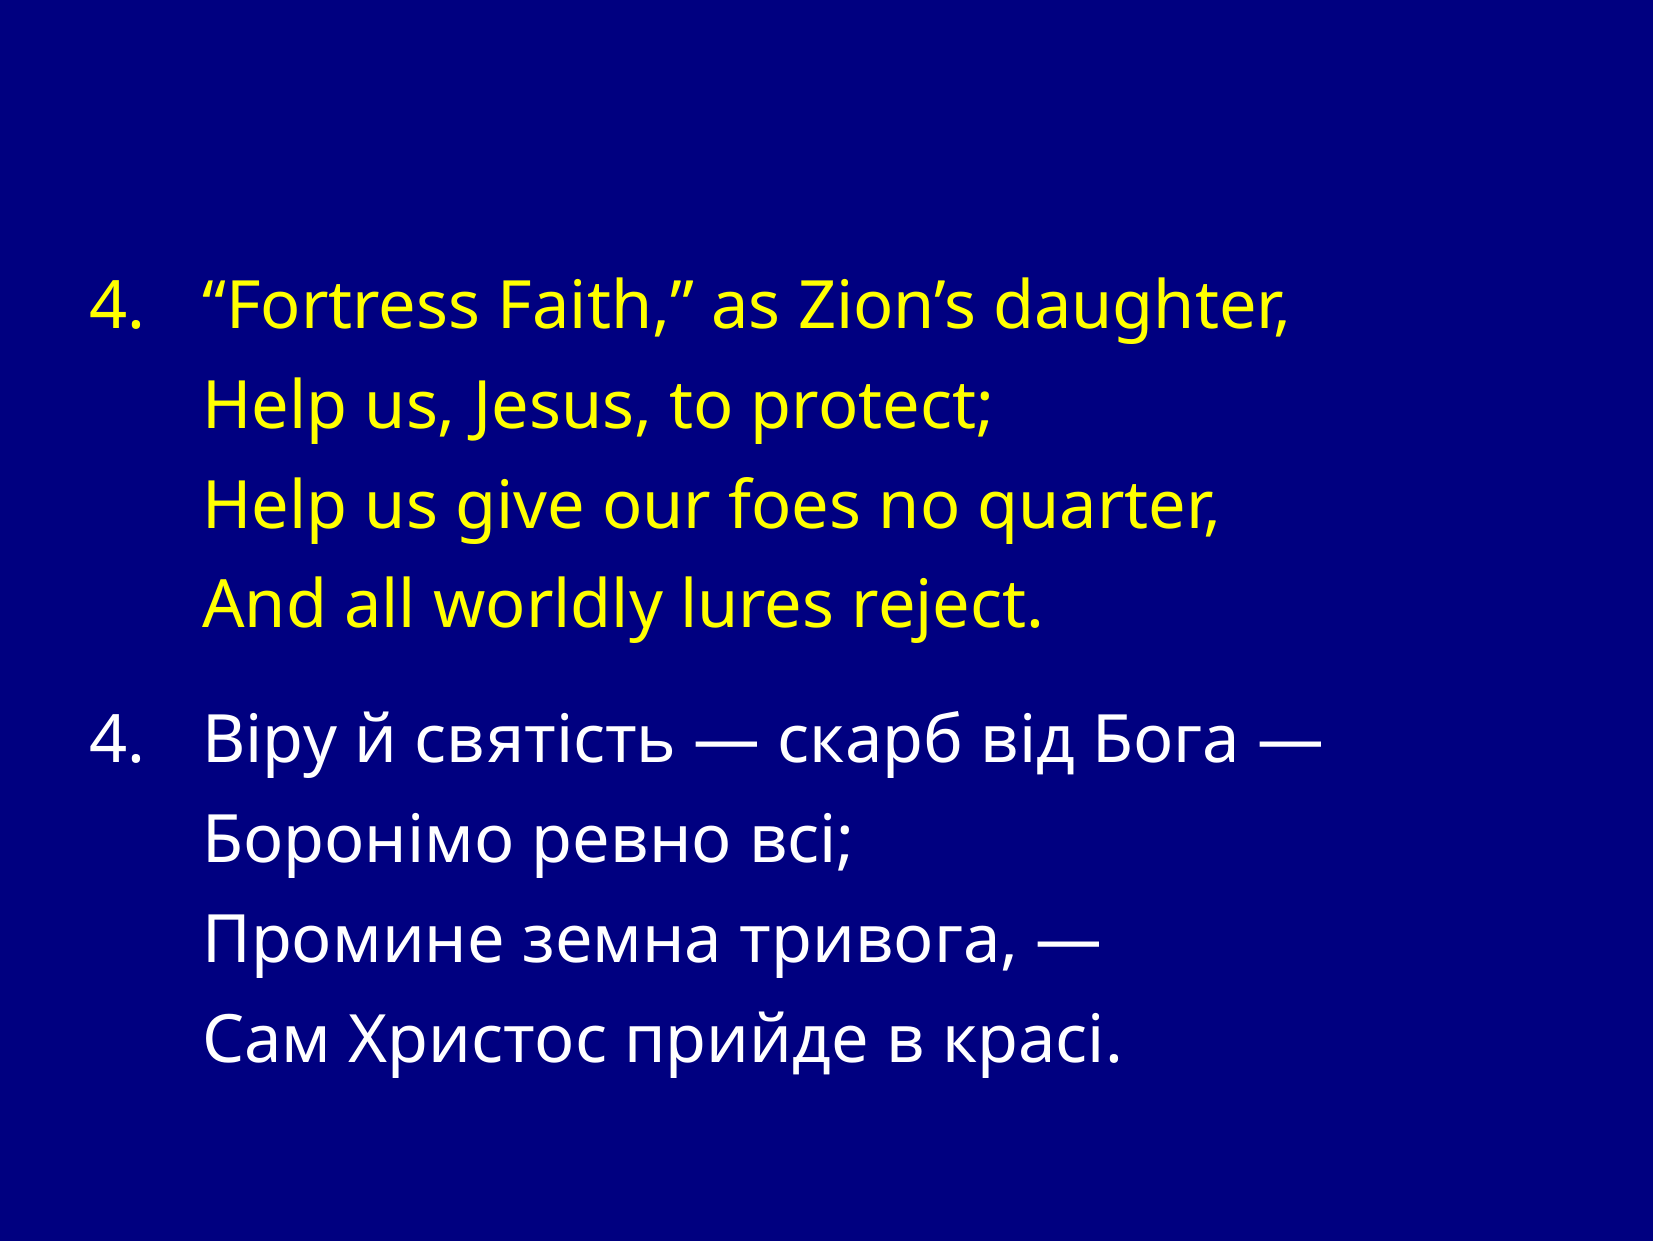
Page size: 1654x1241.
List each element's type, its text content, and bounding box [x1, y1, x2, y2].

text_box 4. Віру й святість ― скарб від Бога ― Боронімо ревно всі; Промине земна тривога, ― Сам Христос прийде в красі. [75, 675, 1576, 1163]
text_box 4. “Fortress Faith,” as Zion’s daughter, Help us, Jesus, to protect; Help us give our foes no quarter, And all worldly lures reject. [75, 150, 1576, 638]
